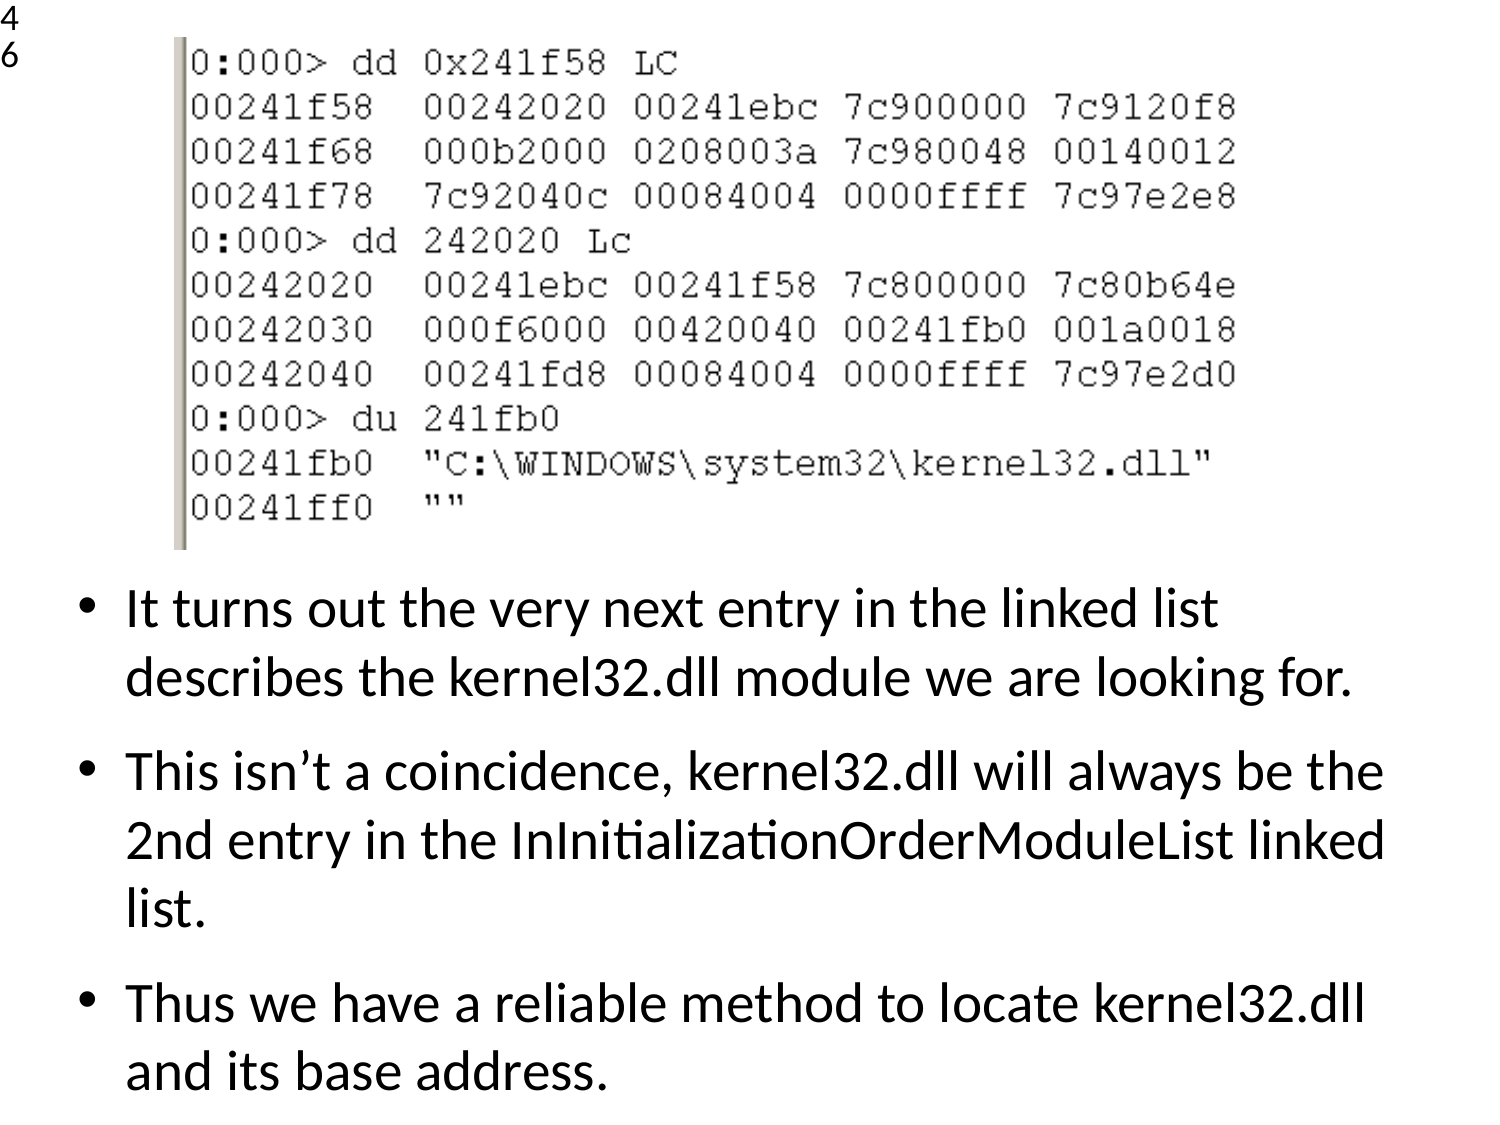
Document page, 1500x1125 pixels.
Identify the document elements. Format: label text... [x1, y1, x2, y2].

picture [174, 37, 1243, 550]
list It turns out the very next entry in the linked list describes the kernel32.dll module we are looking for. This isn’t a coincidence, kernel32.dll will always be the 2nd entry in the InInitializationOrderModuleList linked list. Thus we have a reliable method to locate kernel32.dll and its base address. [62, 562, 1425, 1113]
